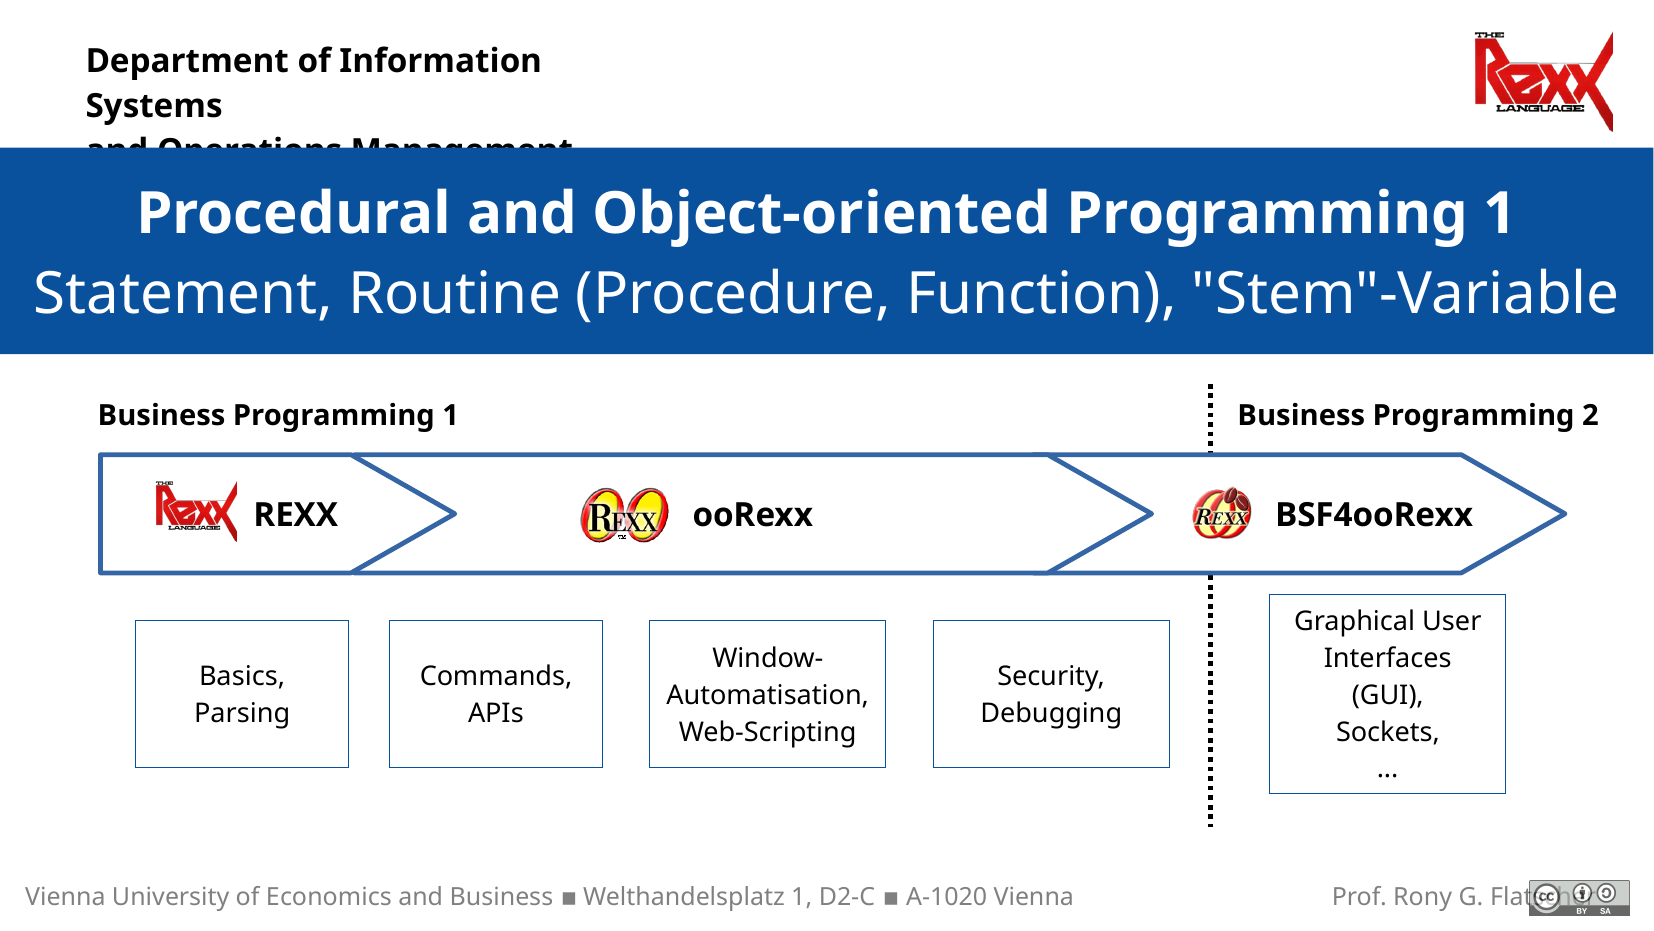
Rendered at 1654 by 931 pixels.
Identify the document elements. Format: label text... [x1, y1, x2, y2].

text_box Business Programming 2 [1222, 386, 1654, 440]
picture [1192, 484, 1252, 544]
picture [153, 476, 237, 548]
picture [1470, 23, 1613, 142]
text_box BSF4ooRexx [1049, 454, 1566, 573]
picture [578, 484, 670, 544]
text_box Security, Debugging [933, 620, 1170, 768]
text_box Window-Automatisation, Web-Scripting [649, 620, 886, 768]
text_box Commands, APIs [389, 620, 603, 768]
text_box REXX [100, 454, 455, 573]
text_box ooRexx [354, 454, 1152, 573]
text_box Business Programming 1 [82, 386, 514, 440]
title Procedural and Object-oriented Programming 1 Statement, Routine (Procedure, Function), "Stem"-Variable [0, 147, 1654, 355]
text_box Basics, Parsing [135, 620, 349, 768]
text_box Graphical User Interfaces (GUI), Sockets, ... [1269, 616, 1506, 772]
